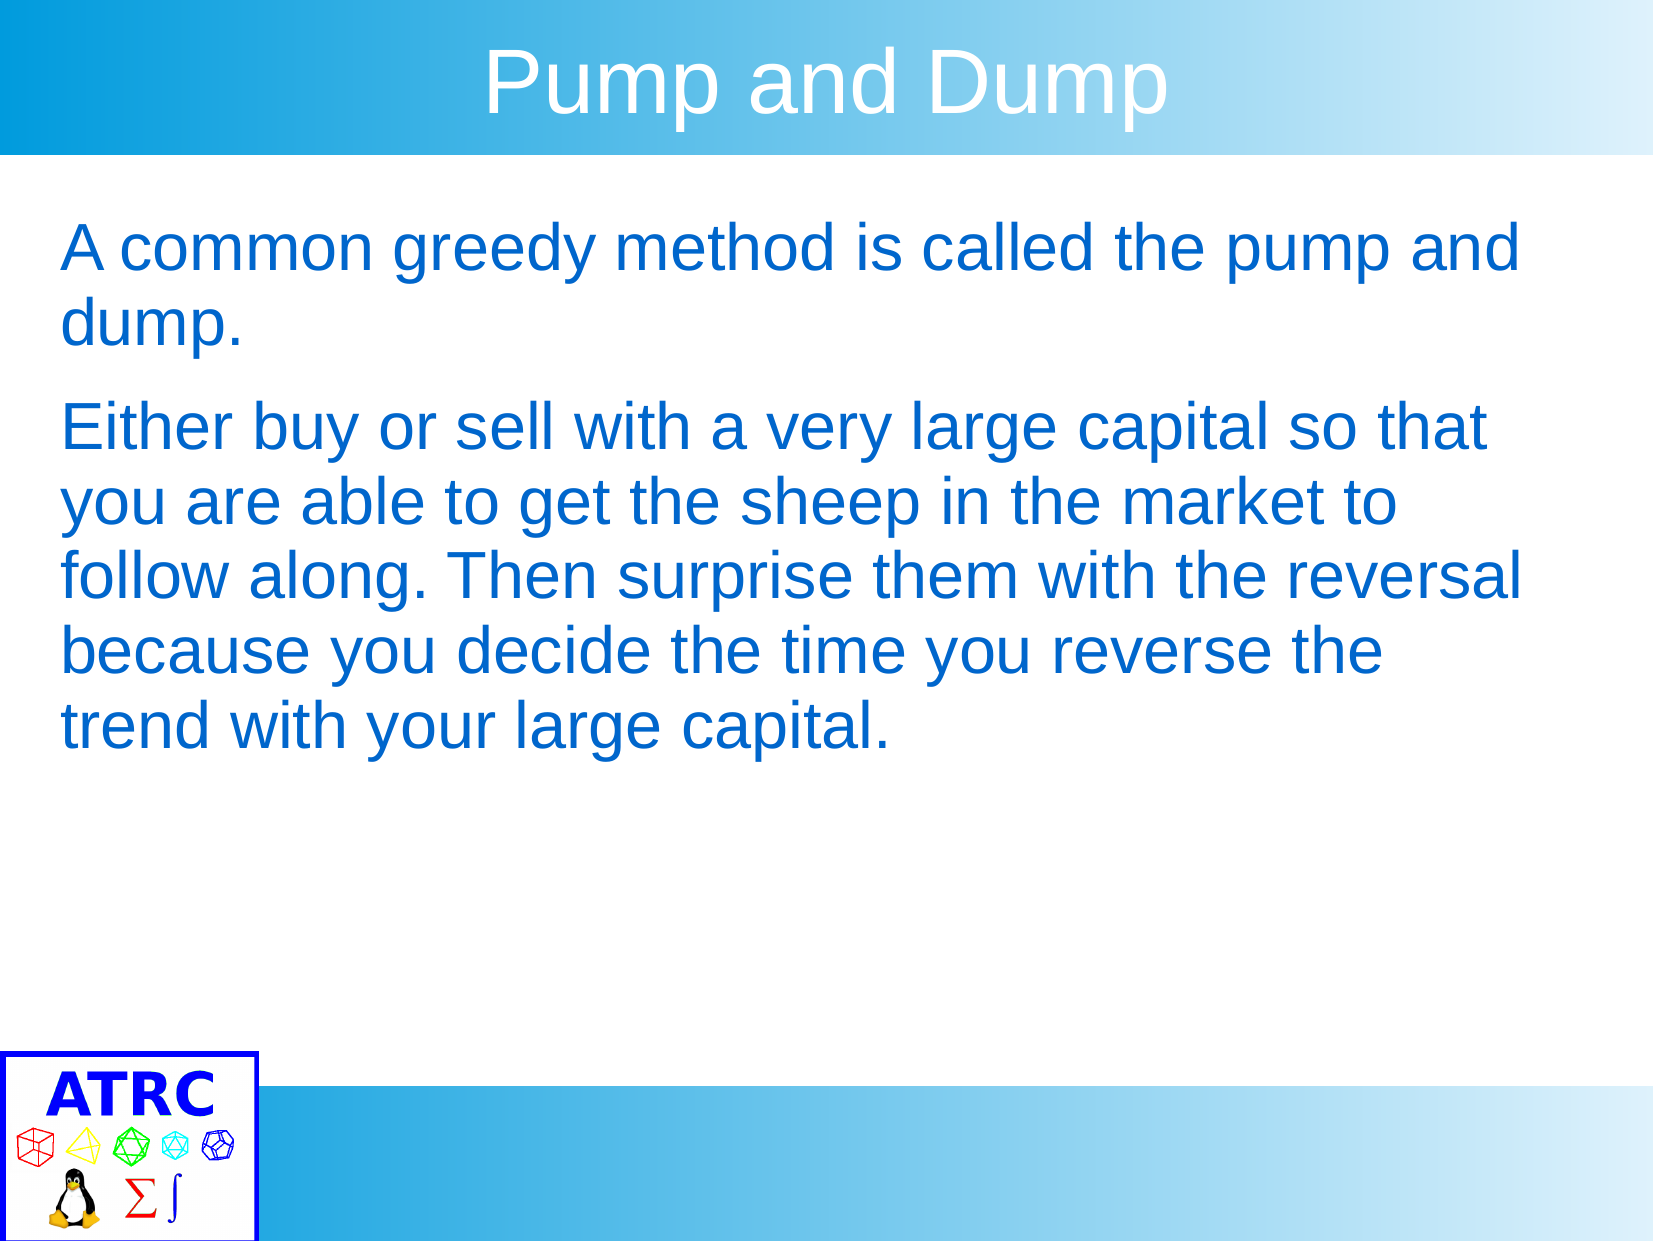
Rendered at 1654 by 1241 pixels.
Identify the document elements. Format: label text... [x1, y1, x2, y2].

title Pump and Dump [82, 30, 1571, 135]
picture [0, 1051, 259, 1241]
list A common greedy method is called the pump and dump. Either buy or sell with a very large capital so that you are able to get the sheep in the market to follow along. Then surprise them with the reversal because you decide the time you reverse the trend with your large capital. [60, 210, 1549, 930]
